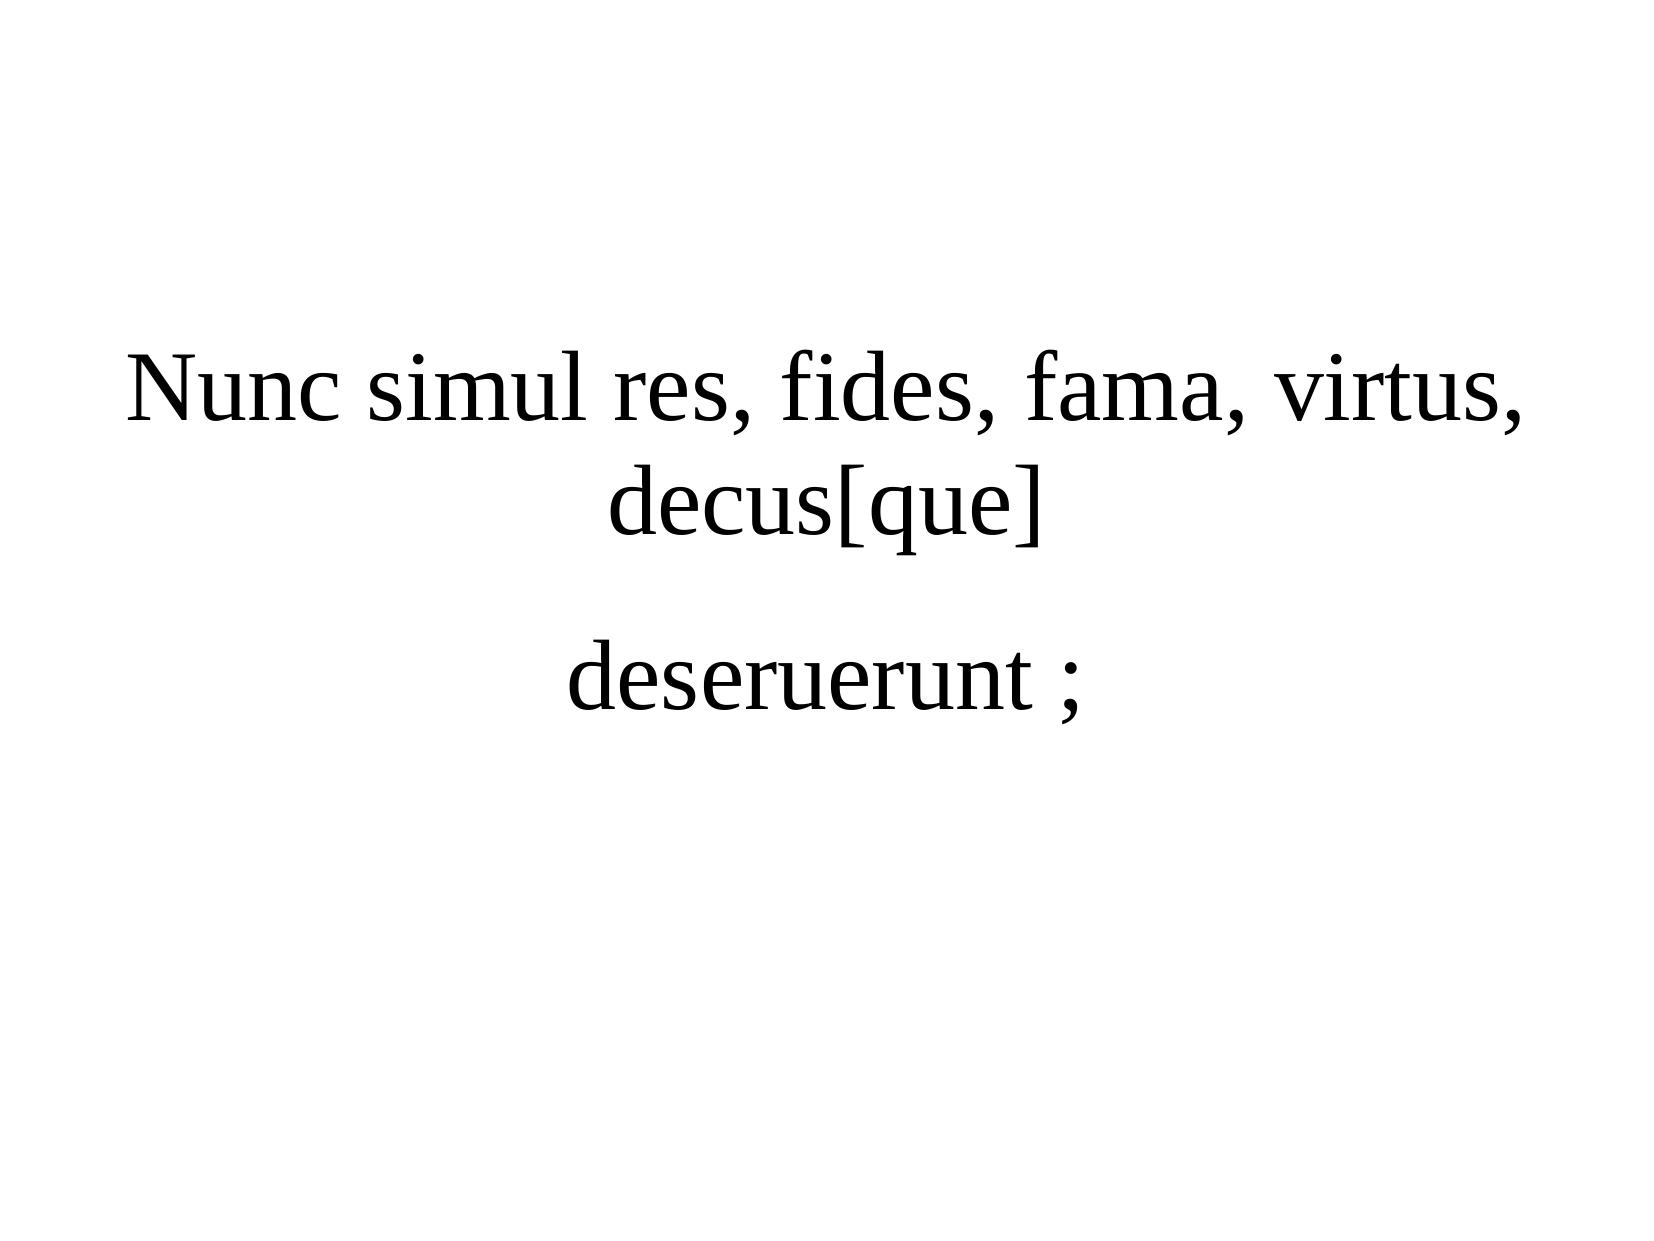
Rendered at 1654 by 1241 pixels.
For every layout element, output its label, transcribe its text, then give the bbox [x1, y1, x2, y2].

text_box Nunc simul res, fides, fama, virtus, decus[que] deseruerunt ; [82, 49, 1571, 1010]
